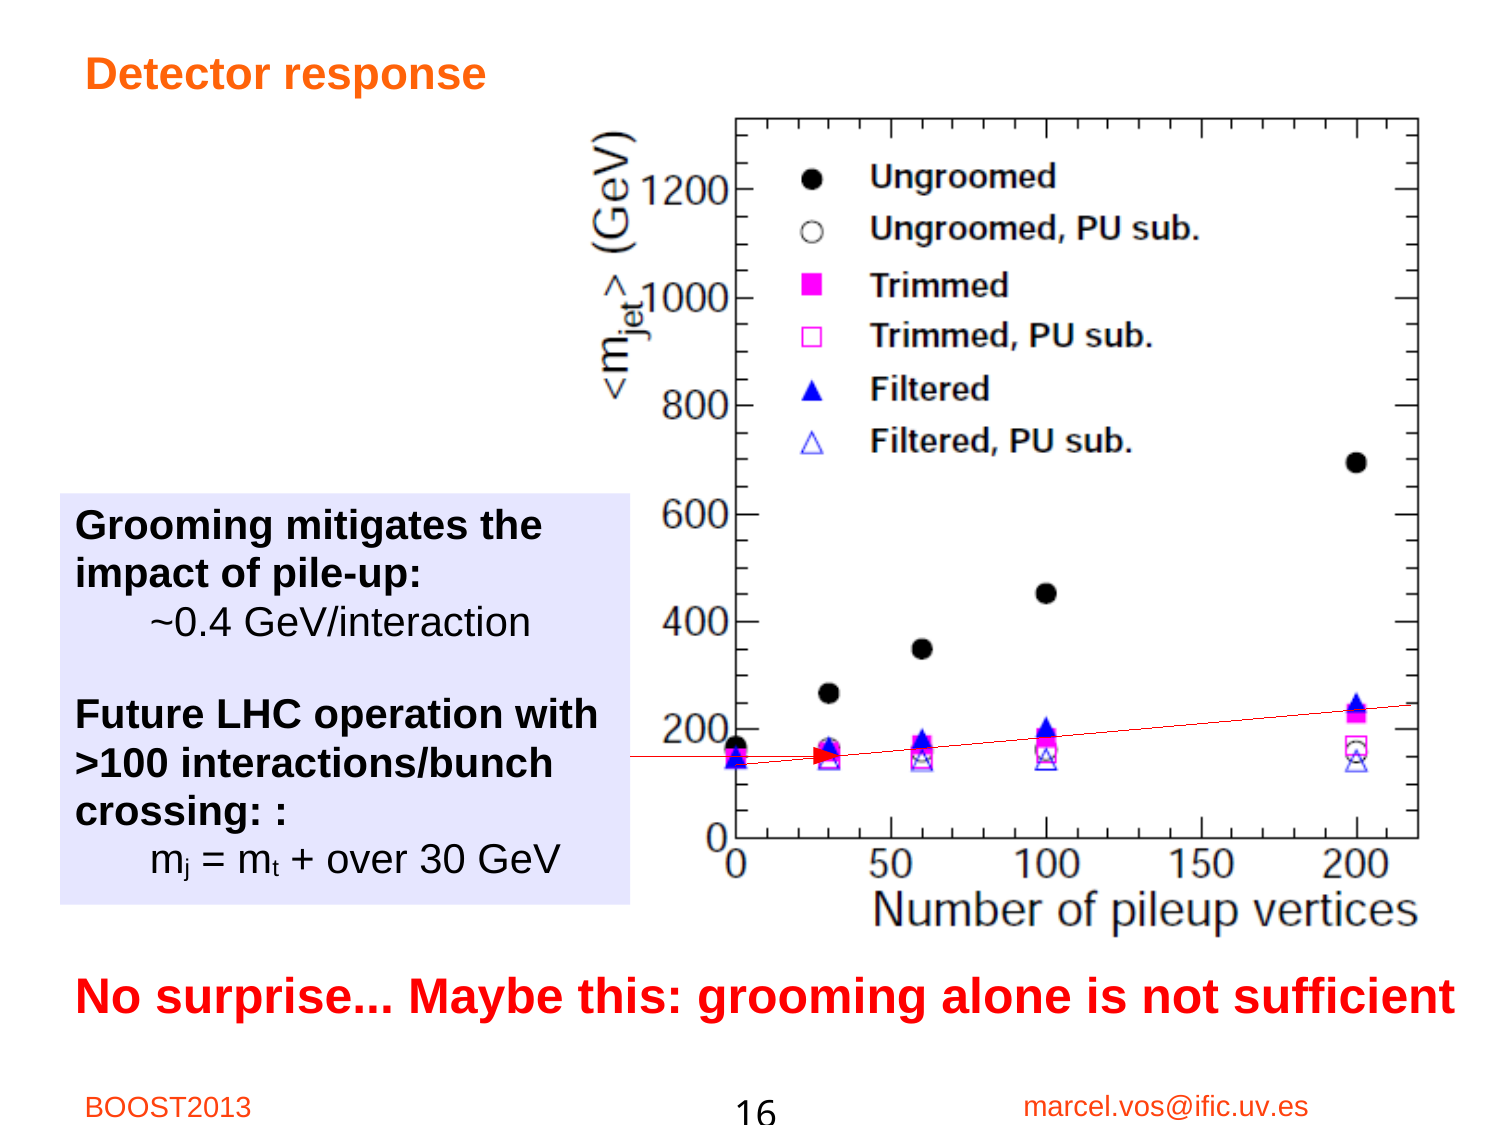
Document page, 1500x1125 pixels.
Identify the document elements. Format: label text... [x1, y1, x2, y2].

text_box Grooming mitigates the impact of pile-up: ~0.4 GeV/interaction Future LHC operation with >100 interactions/bunch crossing: : mj = mt + over 30 GeV [60, 493, 631, 905]
title Detector response [85, 26, 1259, 121]
text_box No surprise... Maybe this: grooming alone is not sufficient [60, 960, 1500, 1036]
picture [508, 59, 1486, 956]
